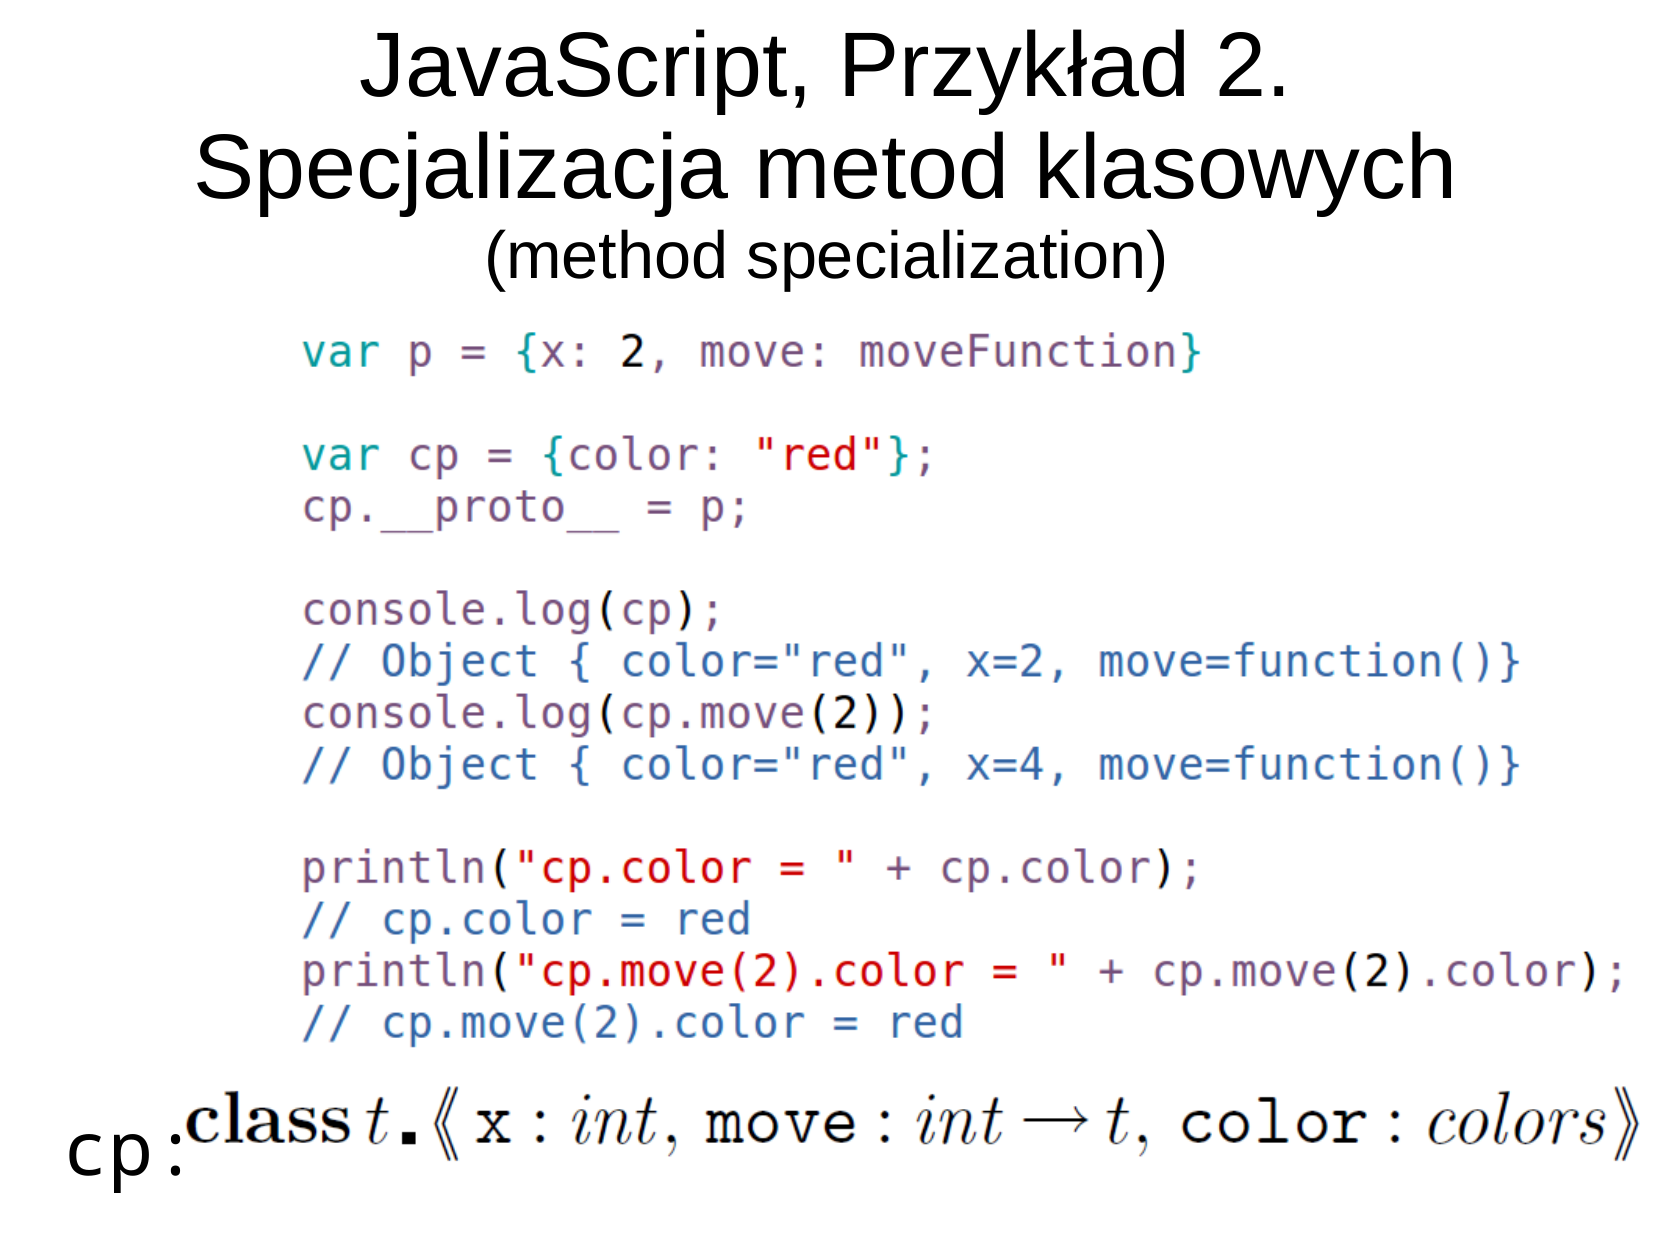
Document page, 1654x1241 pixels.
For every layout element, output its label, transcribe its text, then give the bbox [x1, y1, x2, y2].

list cp: [0, 1094, 1481, 1205]
picture [160, 306, 1654, 1196]
title JavaScript, Przykład 2. Specjalizacja metod klasowych (method specialization) [82, 13, 1571, 293]
